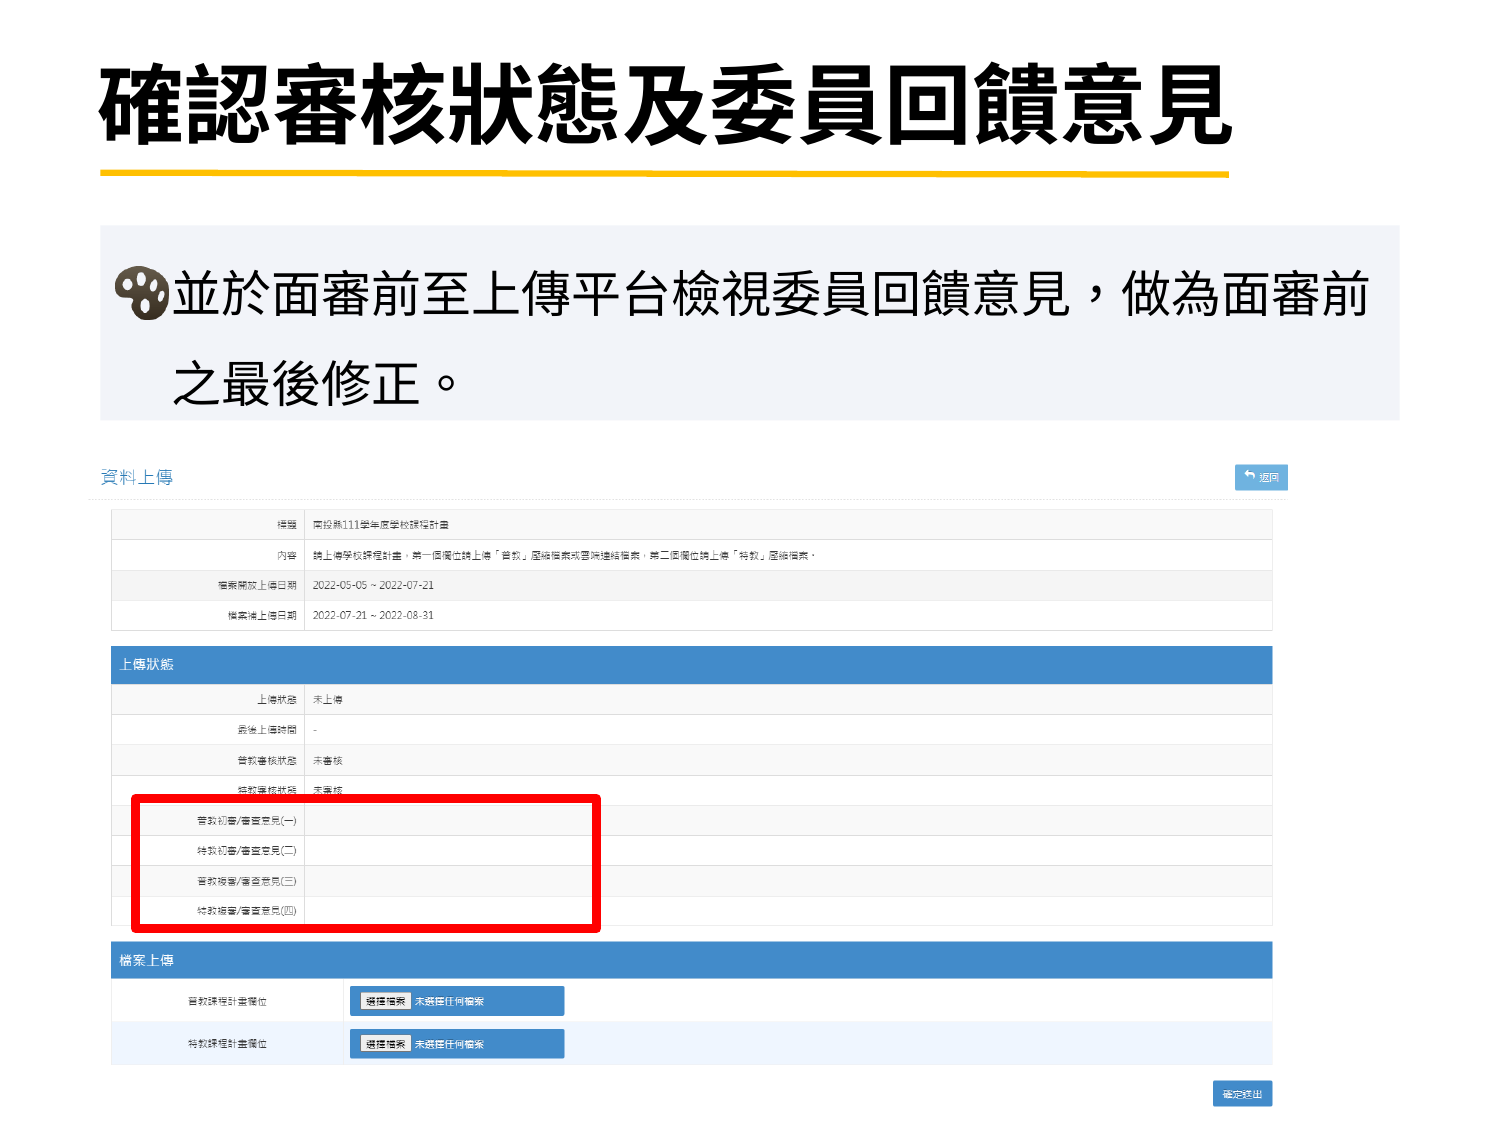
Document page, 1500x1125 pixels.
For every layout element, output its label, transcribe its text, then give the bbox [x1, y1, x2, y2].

text_box 並於面審前至上傳平台檢視委員回饋意見，做為面審前之最後修正。 [100, 225, 1400, 421]
text_box 確認審核狀態及委員回饋意見 [82, 42, 1250, 163]
picture [115, 266, 169, 320]
picture [83, 459, 1288, 1107]
